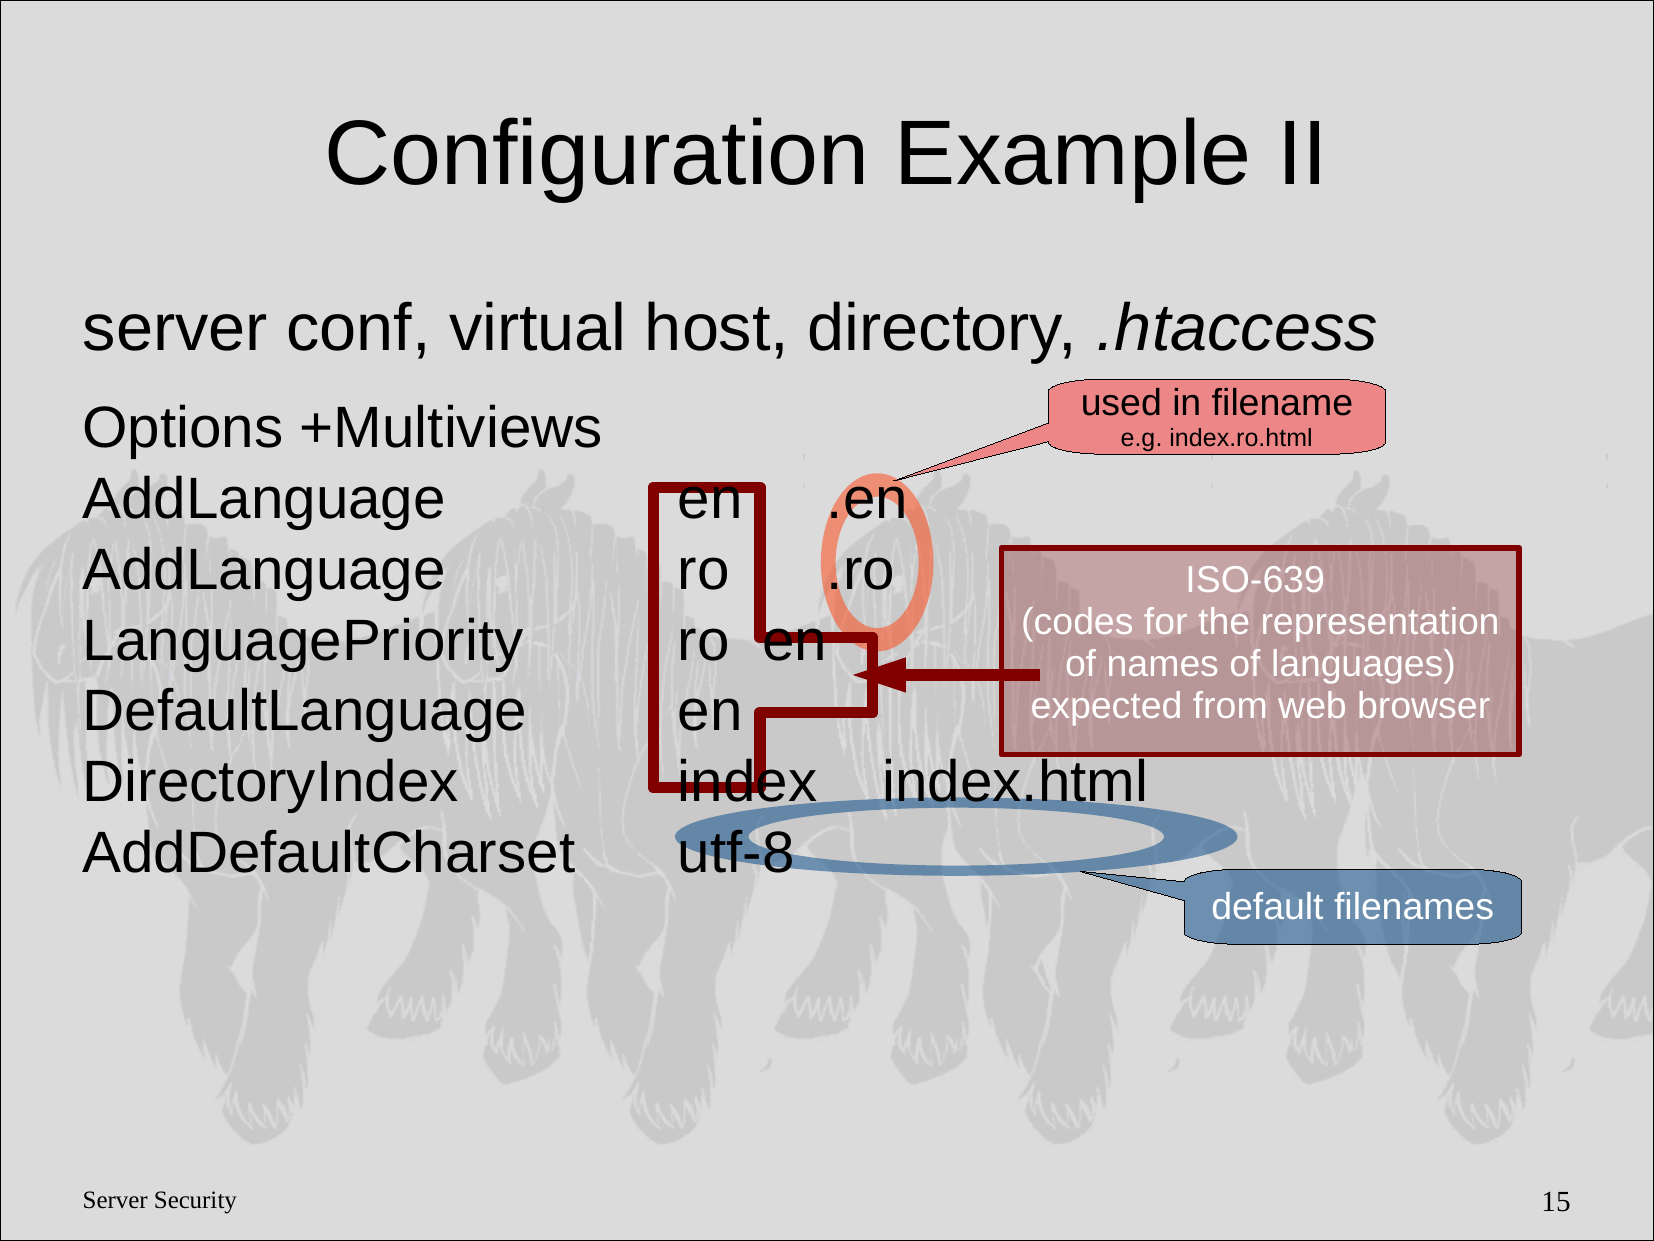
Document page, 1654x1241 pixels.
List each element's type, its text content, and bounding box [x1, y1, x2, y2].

title Configuration Example II [82, 49, 1571, 257]
list server conf, virtual host, directory, .htaccess Options +Multiviews AddLanguage en .en AddLanguage ro .ro LanguagePriority ro en DefaultLanguage en DirectoryIndex index index.html AddDefaultCharset utf-8 [82, 290, 1571, 1109]
